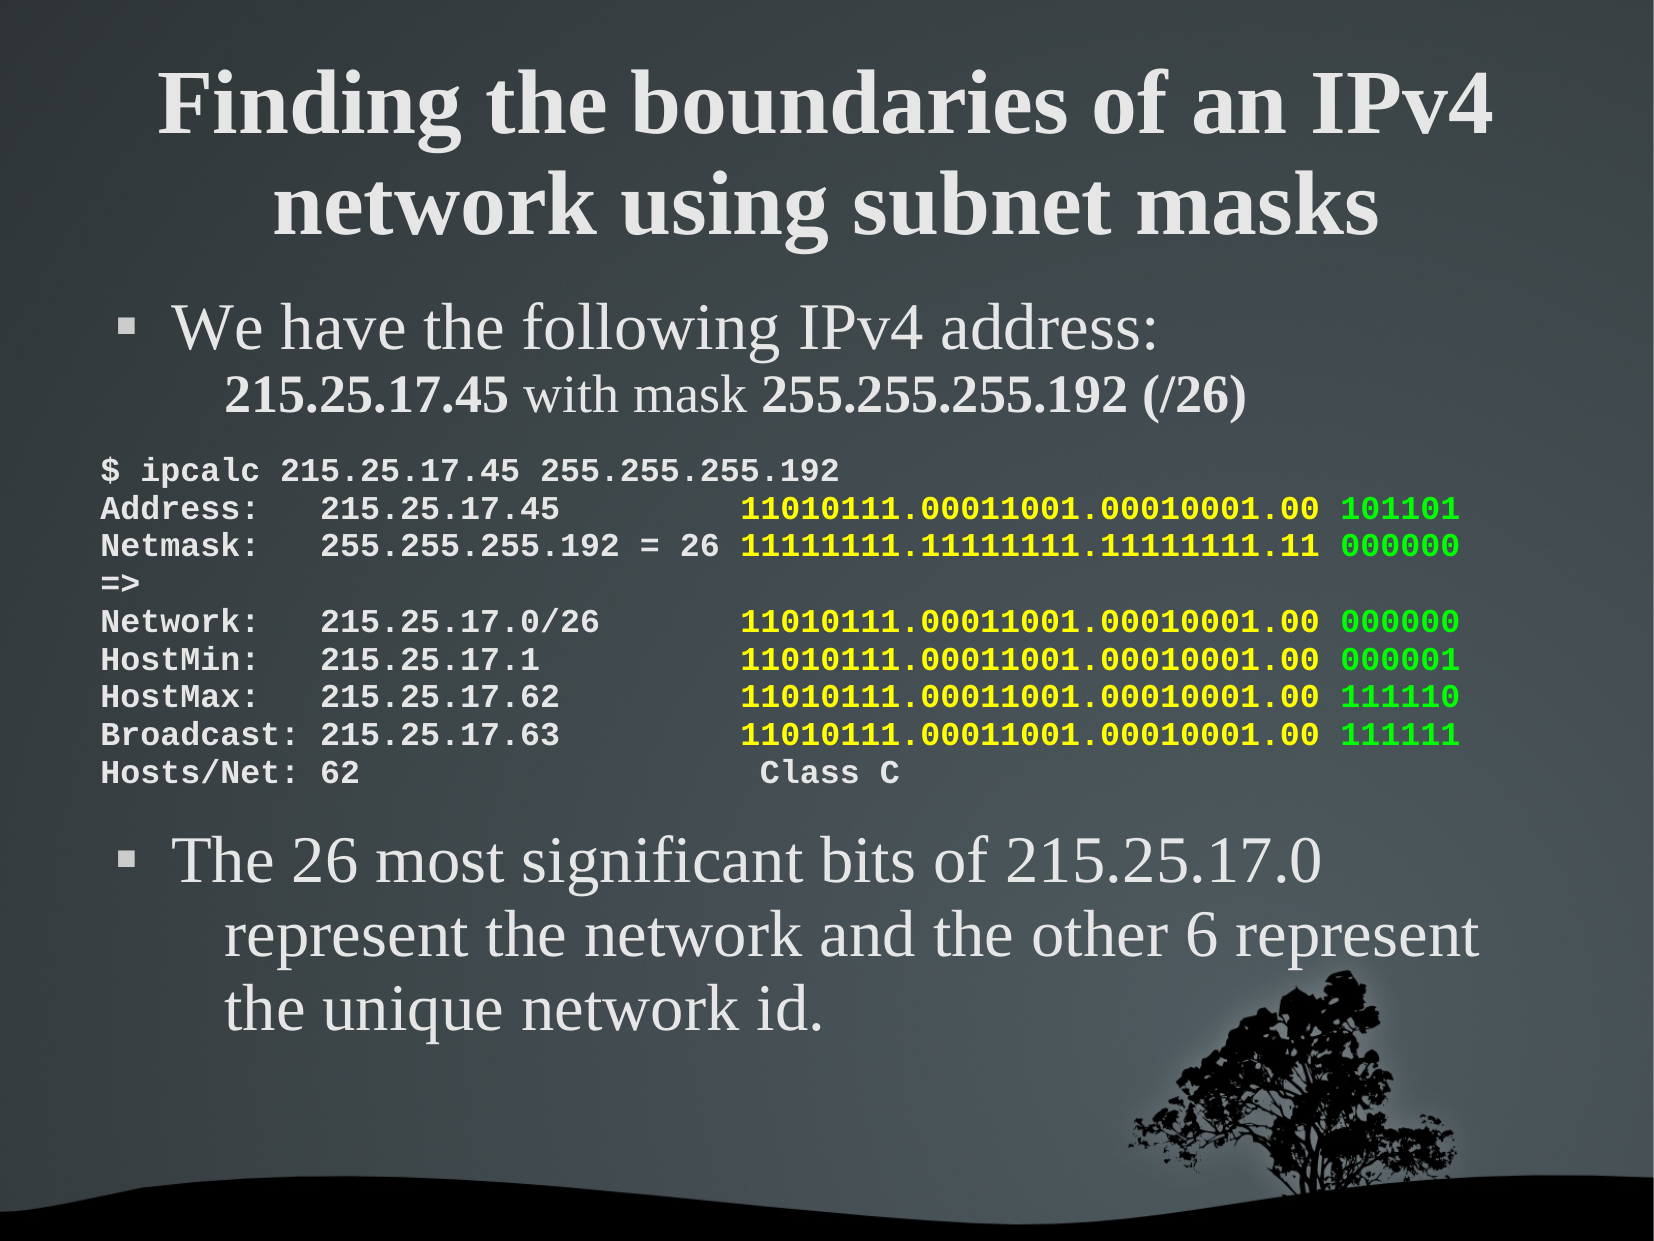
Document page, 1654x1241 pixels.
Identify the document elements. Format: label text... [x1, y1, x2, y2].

list We have the following IPv4 address: 215.25.17.45 with mask 255.255.255.192 (/26) $ ipcalc 215.25.17.45 255.255.255.192 Address: 215.25.17.45 11010111.00011001.00010001.00 101101 Netmask: 255.255.255.192 = 26 11111111.11111111.11111111.11 000000 => Network: 215.25.17.0/26 11010111.00011001.00010001.00 000000 HostMin: 215.25.17.1 11010111.00011001.00010001.00 000001 HostMax: 215.25.17.62 11010111.00011001.00010001.00 111110 Broadcast: 215.25.17.63 11010111.00011001.00010001.00 111111 Hosts/Net: 62 Class C The 26 most significant bits of 215.25.17.0 represent the network and the other 6 represent the unique network id. [82, 290, 1571, 1109]
picture [0, 0, 1654, 1241]
title Finding the boundaries of an IPv4 network using subnet masks [82, 33, 1571, 273]
